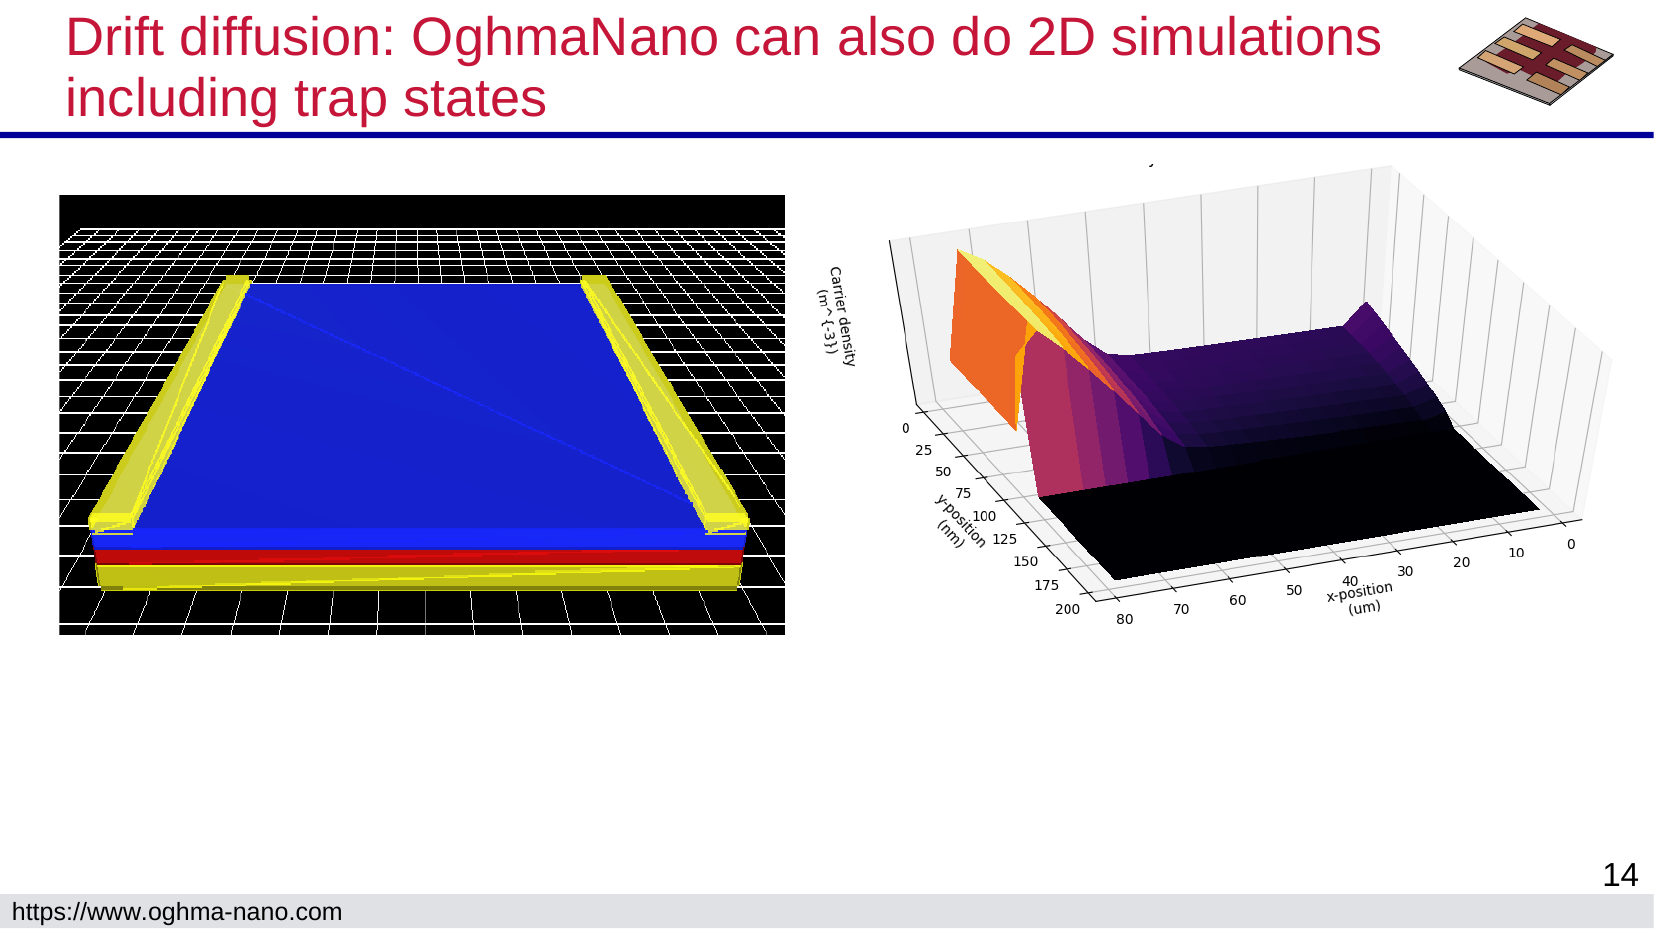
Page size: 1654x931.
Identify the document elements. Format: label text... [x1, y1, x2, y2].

picture [59, 195, 785, 635]
text_box <number> [1587, 845, 1654, 904]
picture [804, 164, 1634, 640]
title Drift diffusion: OghmaNano can also do 2D simulations including trap states [51, 0, 1416, 136]
